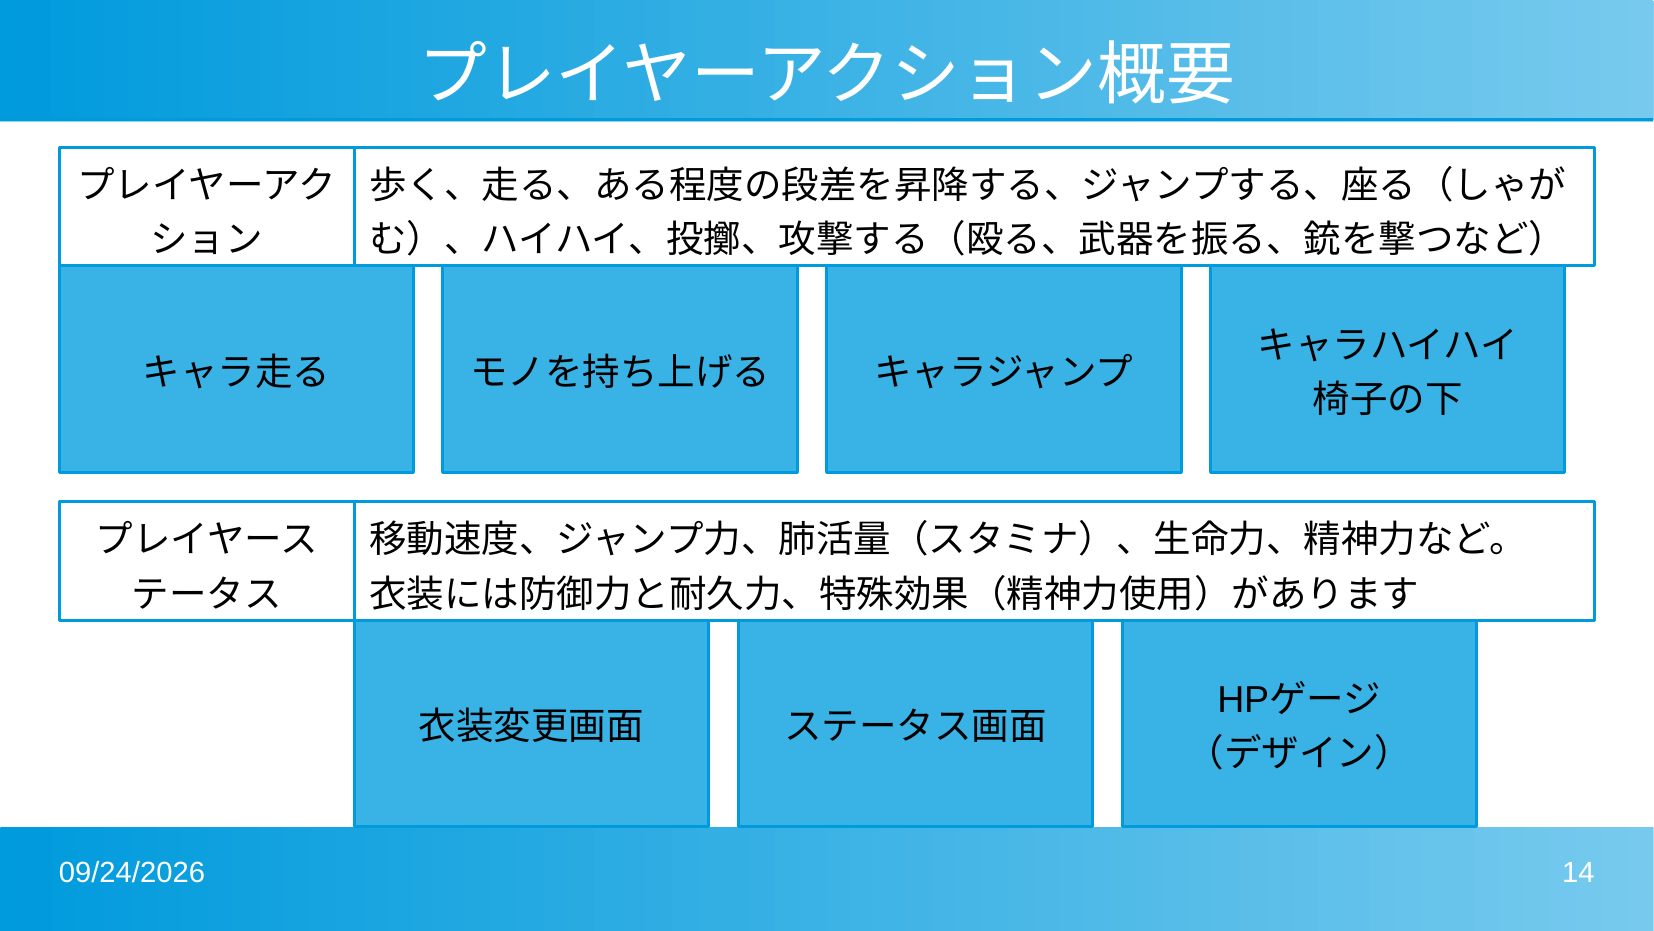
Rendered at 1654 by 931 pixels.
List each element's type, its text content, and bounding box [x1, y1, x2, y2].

text_box ステータス画面 [738, 620, 1093, 827]
text_box 衣装変更画面 [354, 620, 709, 827]
text_box HPゲージ （デザイン） [1122, 620, 1477, 827]
text_box キャラ走る [59, 265, 414, 473]
text_box キャラハイハイ 椅子の下 [1210, 265, 1565, 473]
text_box モノを持ち上げる [442, 265, 798, 473]
text_box プレイヤーアクション [59, 147, 355, 265]
title プレイヤーアクション概要 [59, 29, 1595, 108]
text_box 歩く、走る、ある程度の段差を昇降する、ジャンプする、座る（しゃがむ）、ハイハイ、投擲、攻撃する（殴る、武器を振る、銃を撃つなど） [356, 147, 1595, 266]
text_box プレイヤーステータス [59, 501, 355, 621]
text_box 移動速度、ジャンプ力、肺活量（スタミナ）、生命力、精神力など。 衣装には防御力と耐久力、特殊効果（精神力使用）があります [356, 501, 1595, 621]
text_box キャラジャンプ [826, 265, 1182, 473]
